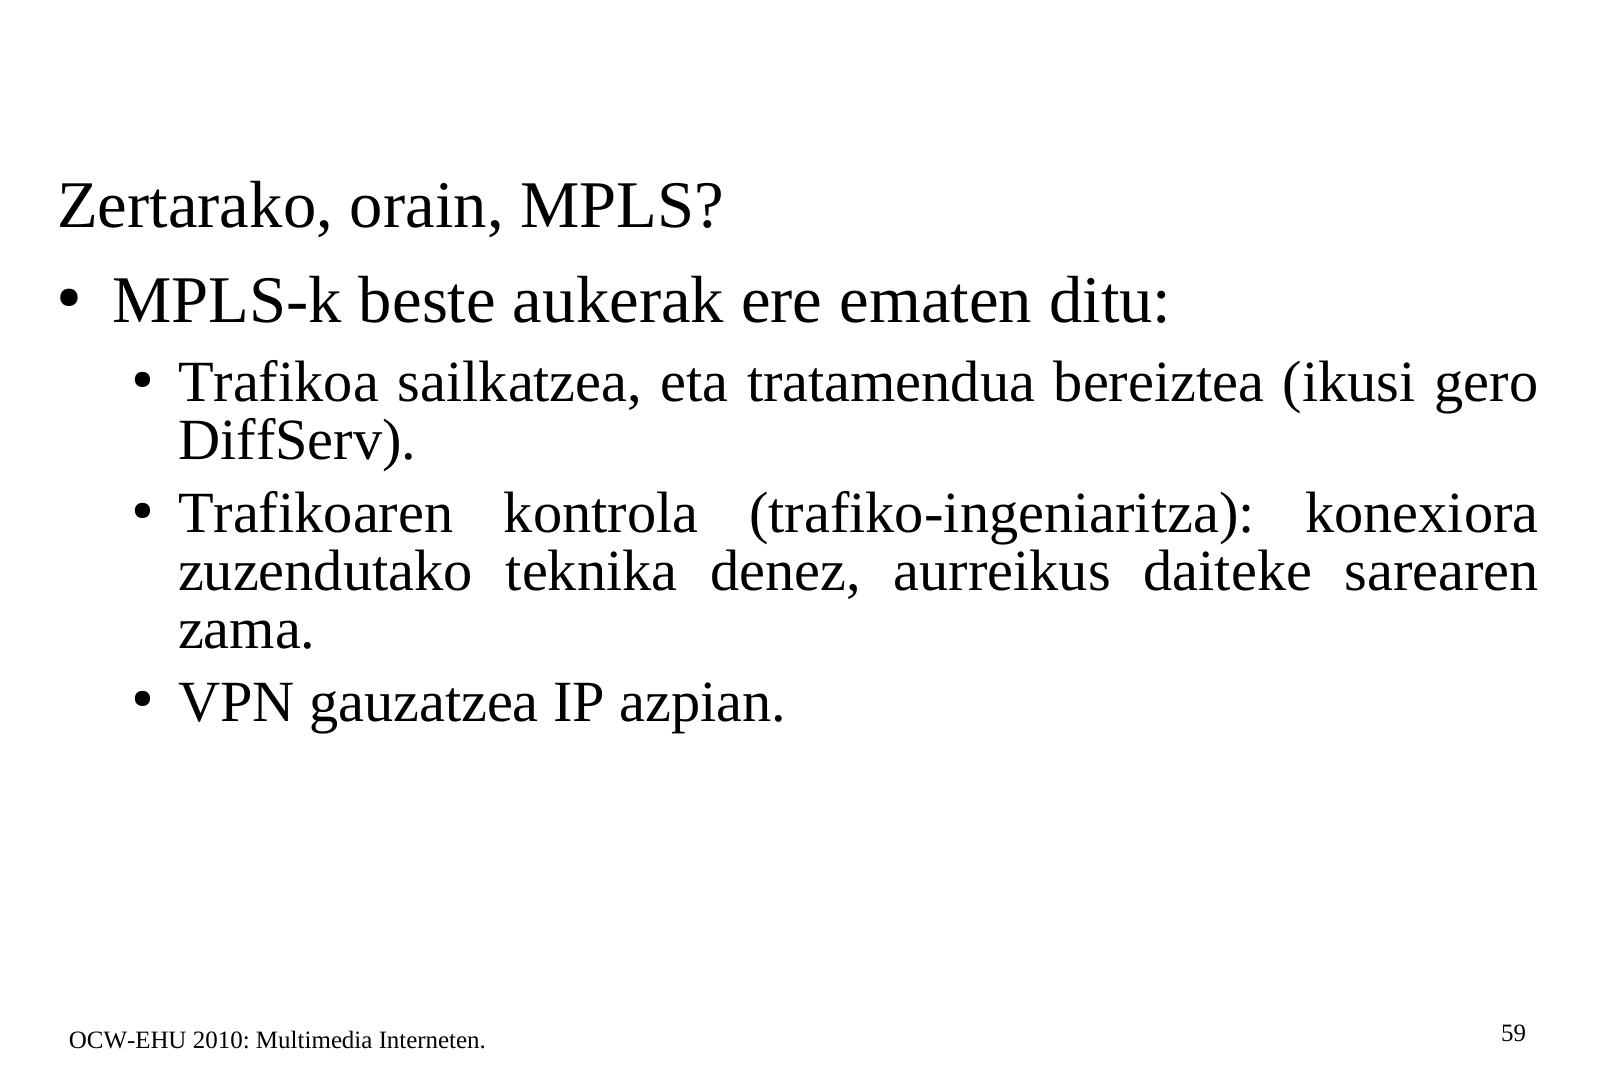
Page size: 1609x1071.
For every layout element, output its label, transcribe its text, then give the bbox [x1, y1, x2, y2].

list Zertarako, orain, MPLS? MPLS-k beste aukerak ere ematen ditu: Trafikoa sailkatzea, eta tratamendua bereiztea (ikusi gero DiffServ). Trafikoaren kontrola (trafiko-ingeniaritza): konexiora zuzendutako teknika denez, aurreikus daiteke sarearen zama. VPN gauzatzea IP azpian. [41, 160, 1555, 999]
